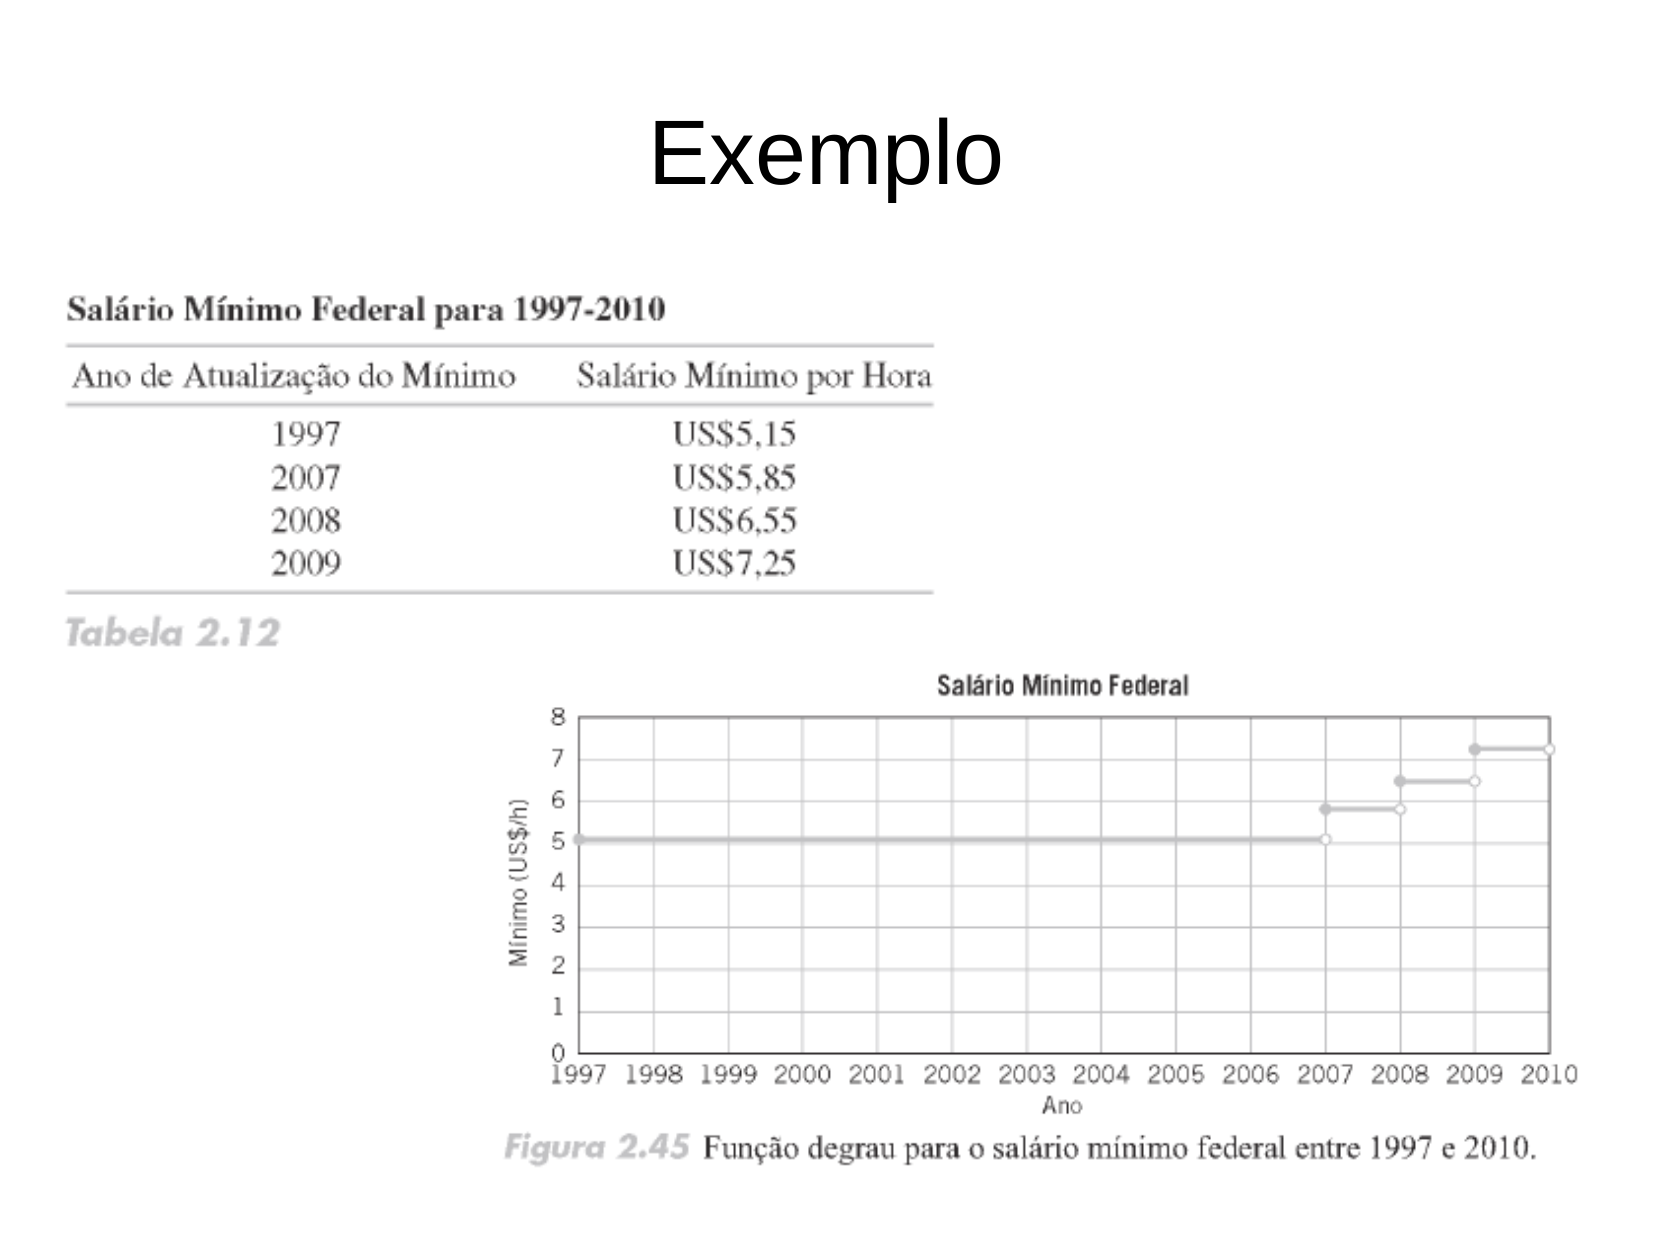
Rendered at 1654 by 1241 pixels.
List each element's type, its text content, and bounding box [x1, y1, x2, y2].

title Exemplo [82, 49, 1571, 257]
picture [21, 256, 1607, 1193]
